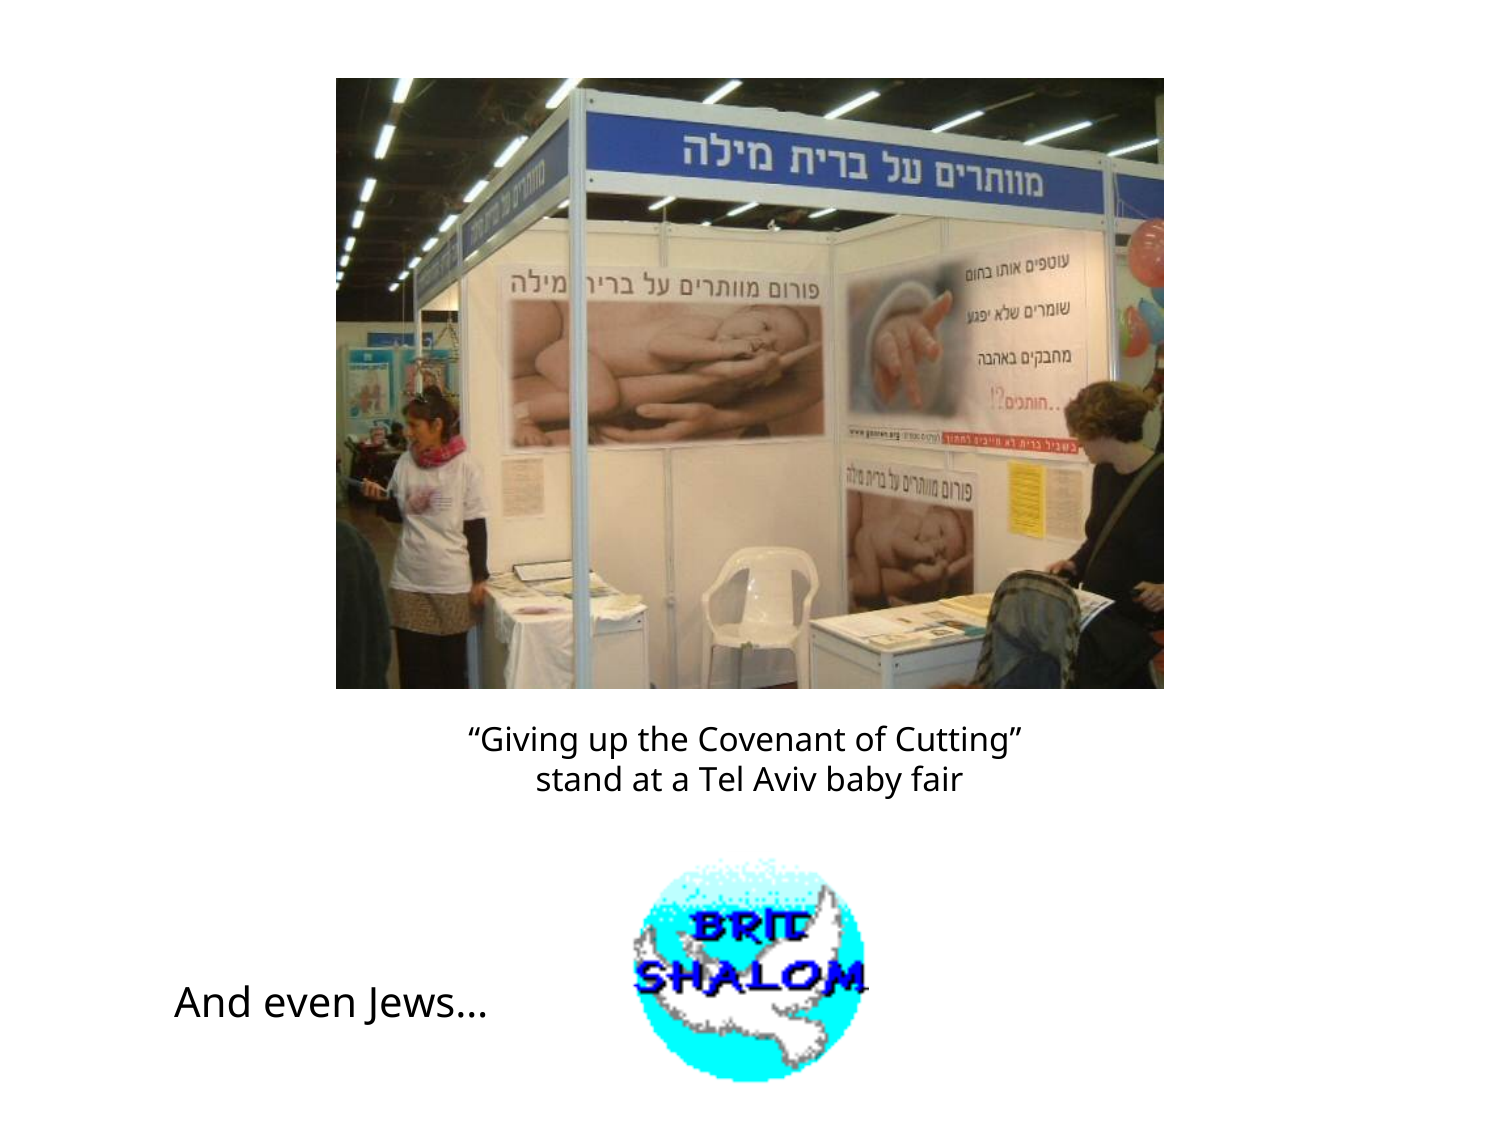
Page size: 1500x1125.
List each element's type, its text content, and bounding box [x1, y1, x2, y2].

text_box And even Jews… [159, 968, 562, 1034]
text_box “Giving up the Covenant of Cutting” stand at a Tel Aviv baby fair [336, 710, 1164, 806]
picture [631, 850, 869, 1087]
picture [336, 78, 1164, 690]
